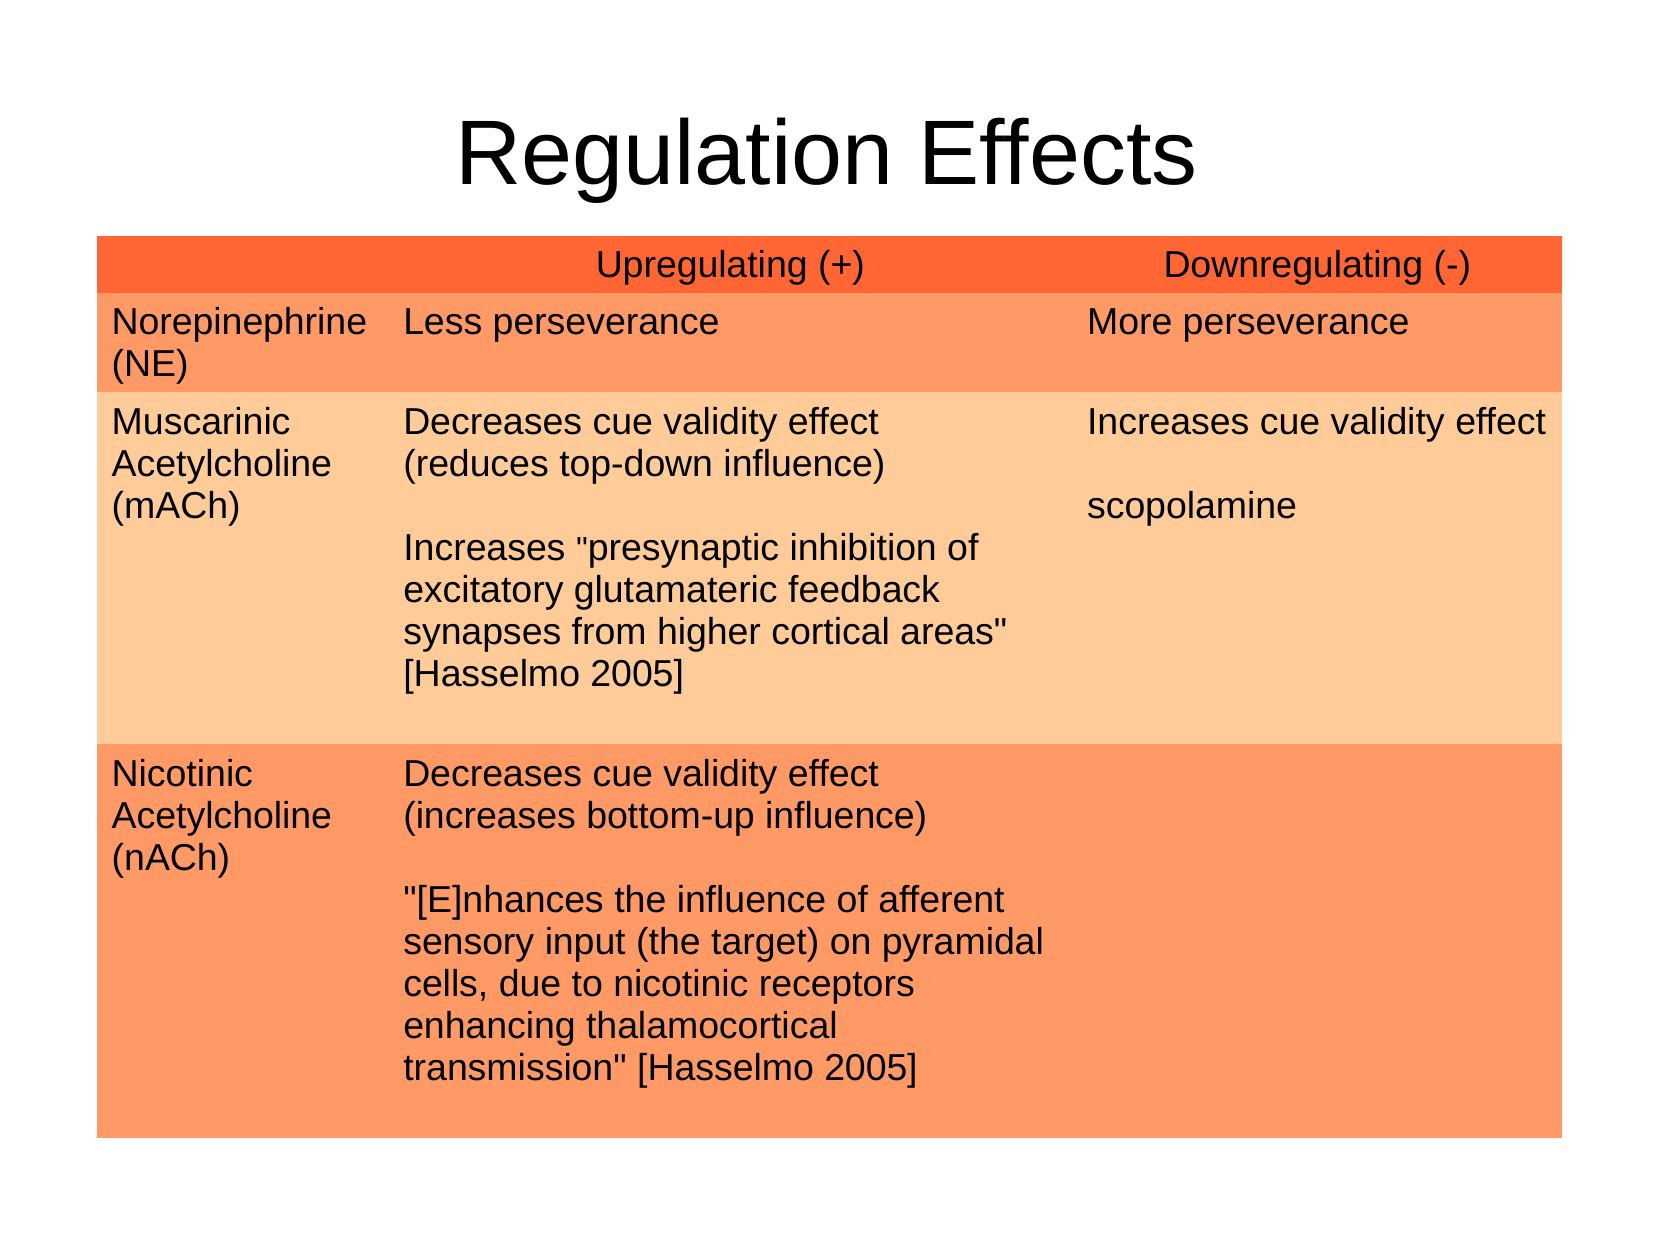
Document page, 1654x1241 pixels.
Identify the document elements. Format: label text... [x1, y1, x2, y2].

table_cell Muscarinic Acetylcholine (mACh) [97, 392, 389, 744]
table_cell Nicotinic Acetylcholine (nACh) [97, 744, 389, 1138]
table_cell More perseverance [1072, 293, 1562, 392]
table_header Downregulating (-) [1072, 236, 1562, 293]
table_header Upregulating (+) [389, 236, 1072, 293]
table_cell Decreases cue validity effect (reduces top-down influence) Increases "presynaptic inhibition of excitatory glutamateric feedback synapses from higher cortical areas" [Hasselmo 2005] [389, 392, 1072, 744]
table_cell Less perseverance [389, 293, 1072, 392]
table_cell Decreases cue validity effect (increases bottom-up influence) "[E]nhances the influence of afferent sensory input (the target) on pyramidal cells, due to nicotinic receptors enhancing thalamocortical transmission" [Hasselmo 2005] [389, 744, 1072, 1138]
table_cell Increases cue validity effect scopolamine [1072, 392, 1562, 744]
table_cell Norepinephrine (NE) [97, 293, 389, 392]
title Regulation Effects [82, 56, 1571, 250]
table_header [97, 236, 389, 293]
table_cell [1072, 744, 1562, 1138]
